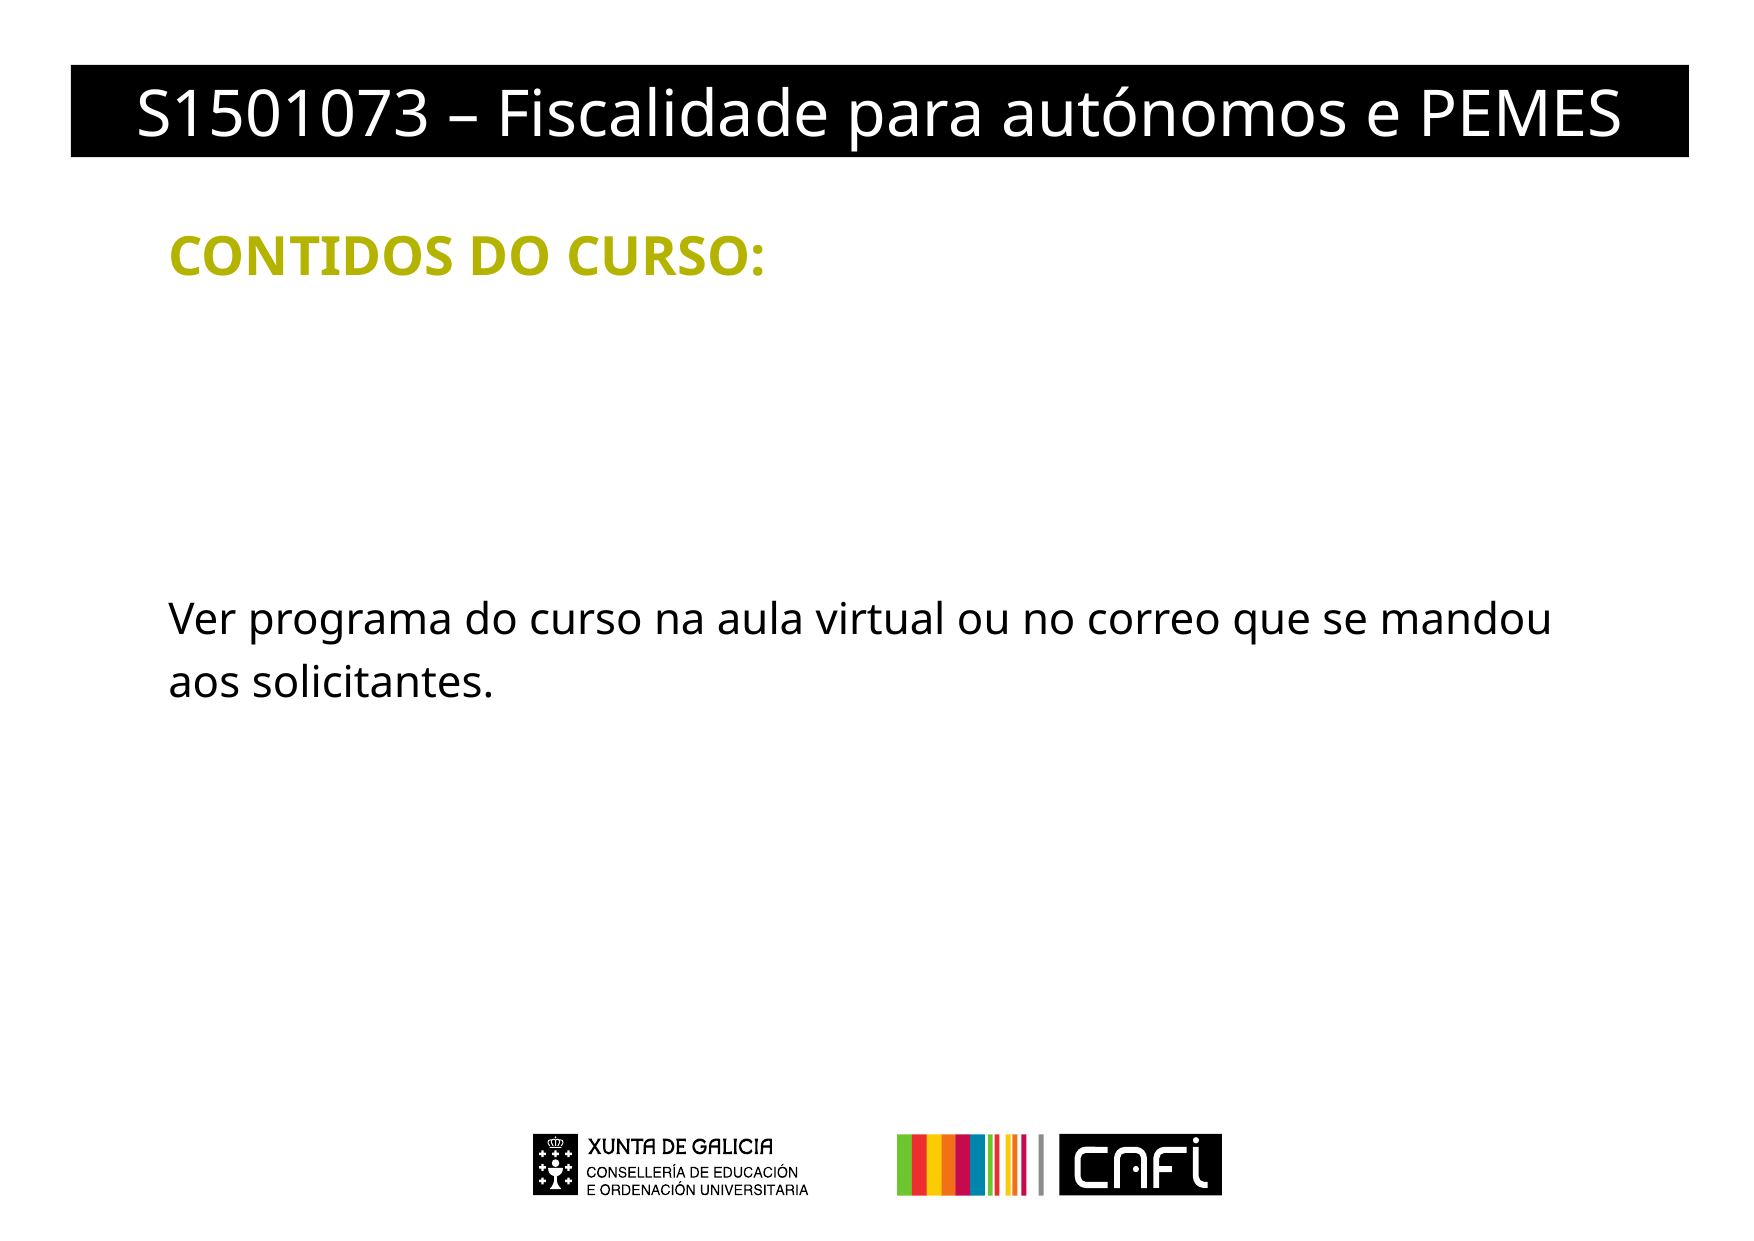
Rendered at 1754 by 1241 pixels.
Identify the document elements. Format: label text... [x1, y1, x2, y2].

text_box CONTIDOS DO CURSO: Ver programa do curso na aula virtual ou no correo que se mandou aos solicitantes. [153, 201, 1644, 714]
picture [532, 1133, 1222, 1196]
text_box S1501073 – Fiscalidade para autónomos e PEMES [70, 64, 1689, 158]
